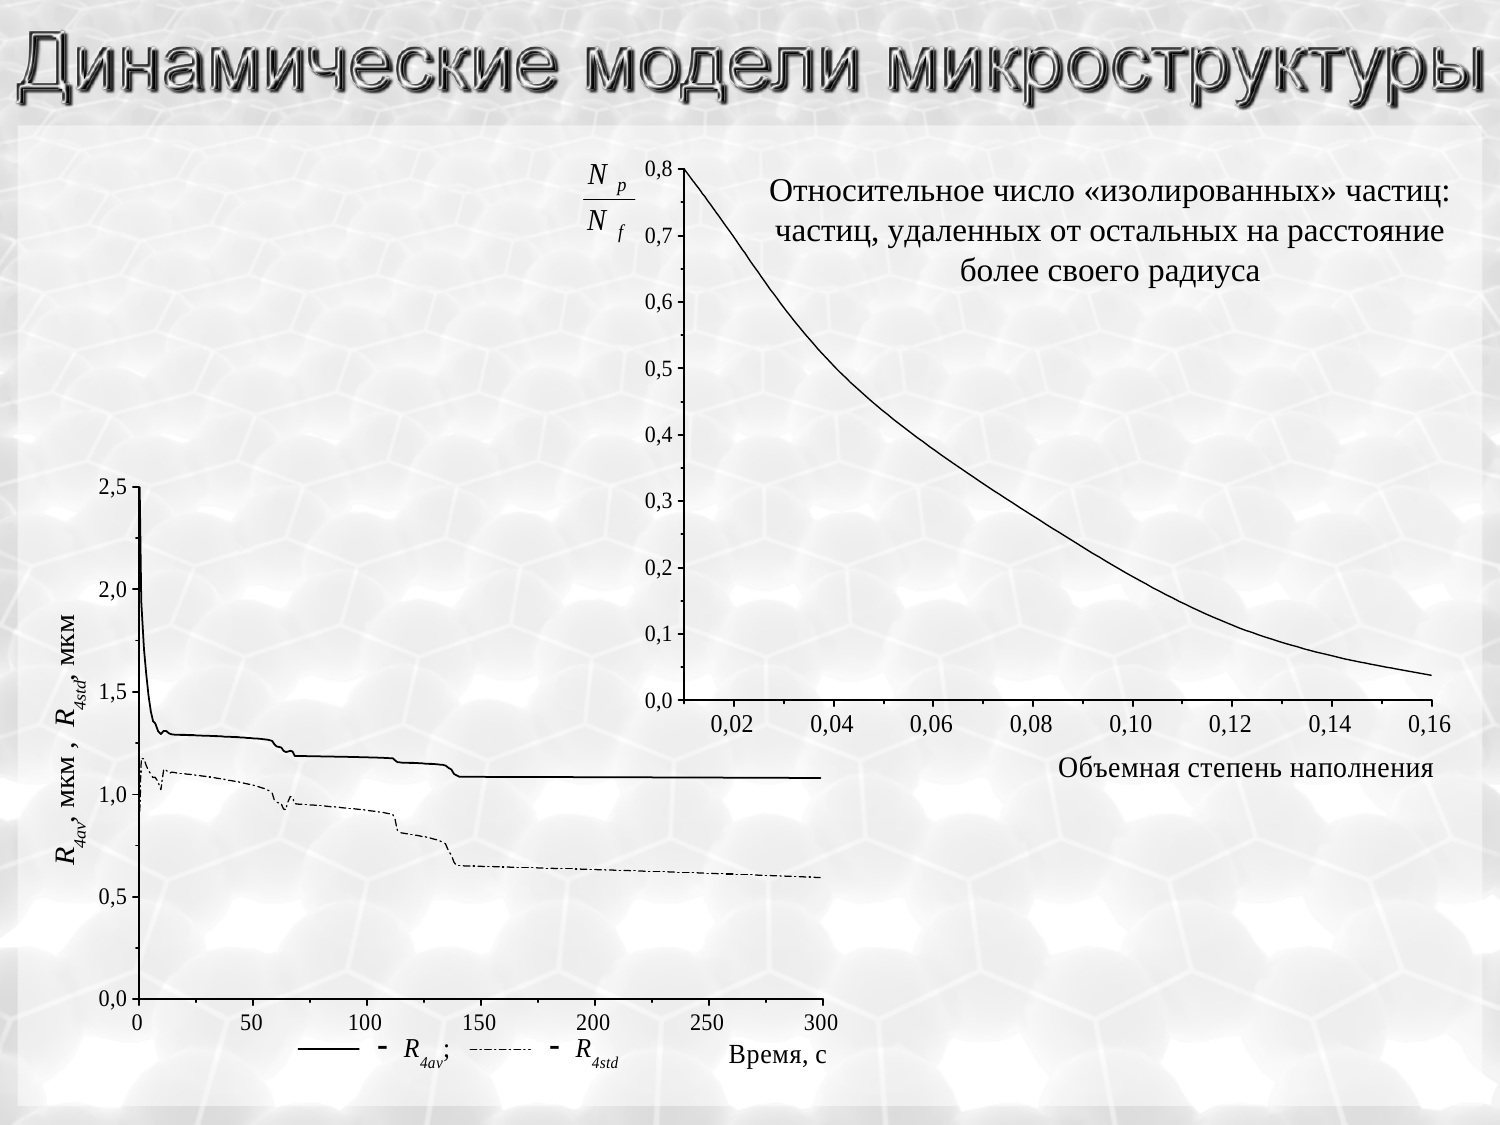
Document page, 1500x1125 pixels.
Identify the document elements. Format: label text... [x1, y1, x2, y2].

text_box Относительное число «изолированных» частиц: частиц, удаленных от остальных на расстояние более своего радиуса [750, 160, 1471, 297]
picture [0, 0, 1500, 1125]
text_box [17, 125, 1483, 1106]
